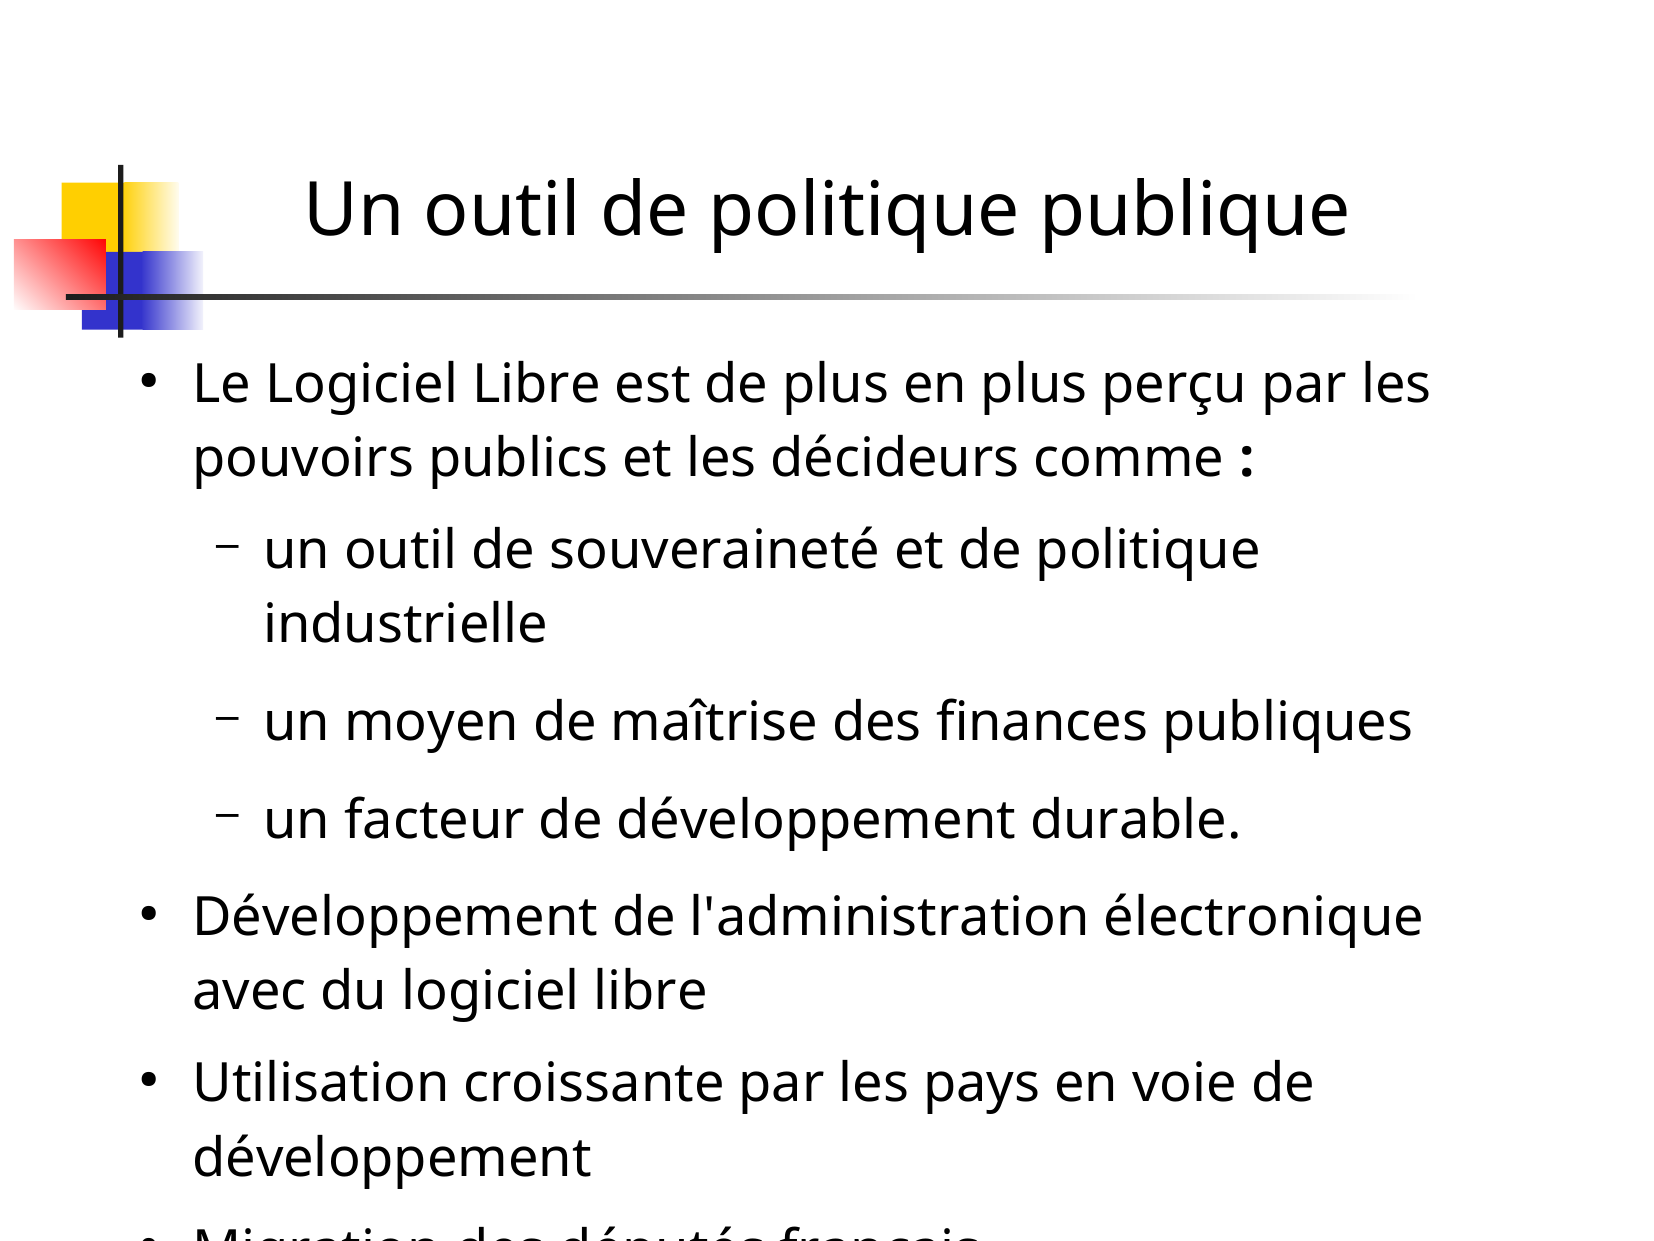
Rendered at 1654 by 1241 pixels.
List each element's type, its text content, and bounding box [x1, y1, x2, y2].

title Un outil de politique publique [121, 102, 1534, 311]
list Le Logiciel Libre est de plus en plus perçu par les pouvoirs publics et les décideurs comme : un outil de souveraineté et de politique industrielle un moyen de maîtrise des finances publiques un facteur de développement durable. Développement de l'administration électronique avec du logiciel libre Utilisation croissante par les pays en voie de développement Migration des députés français [121, 344, 1534, 1197]
